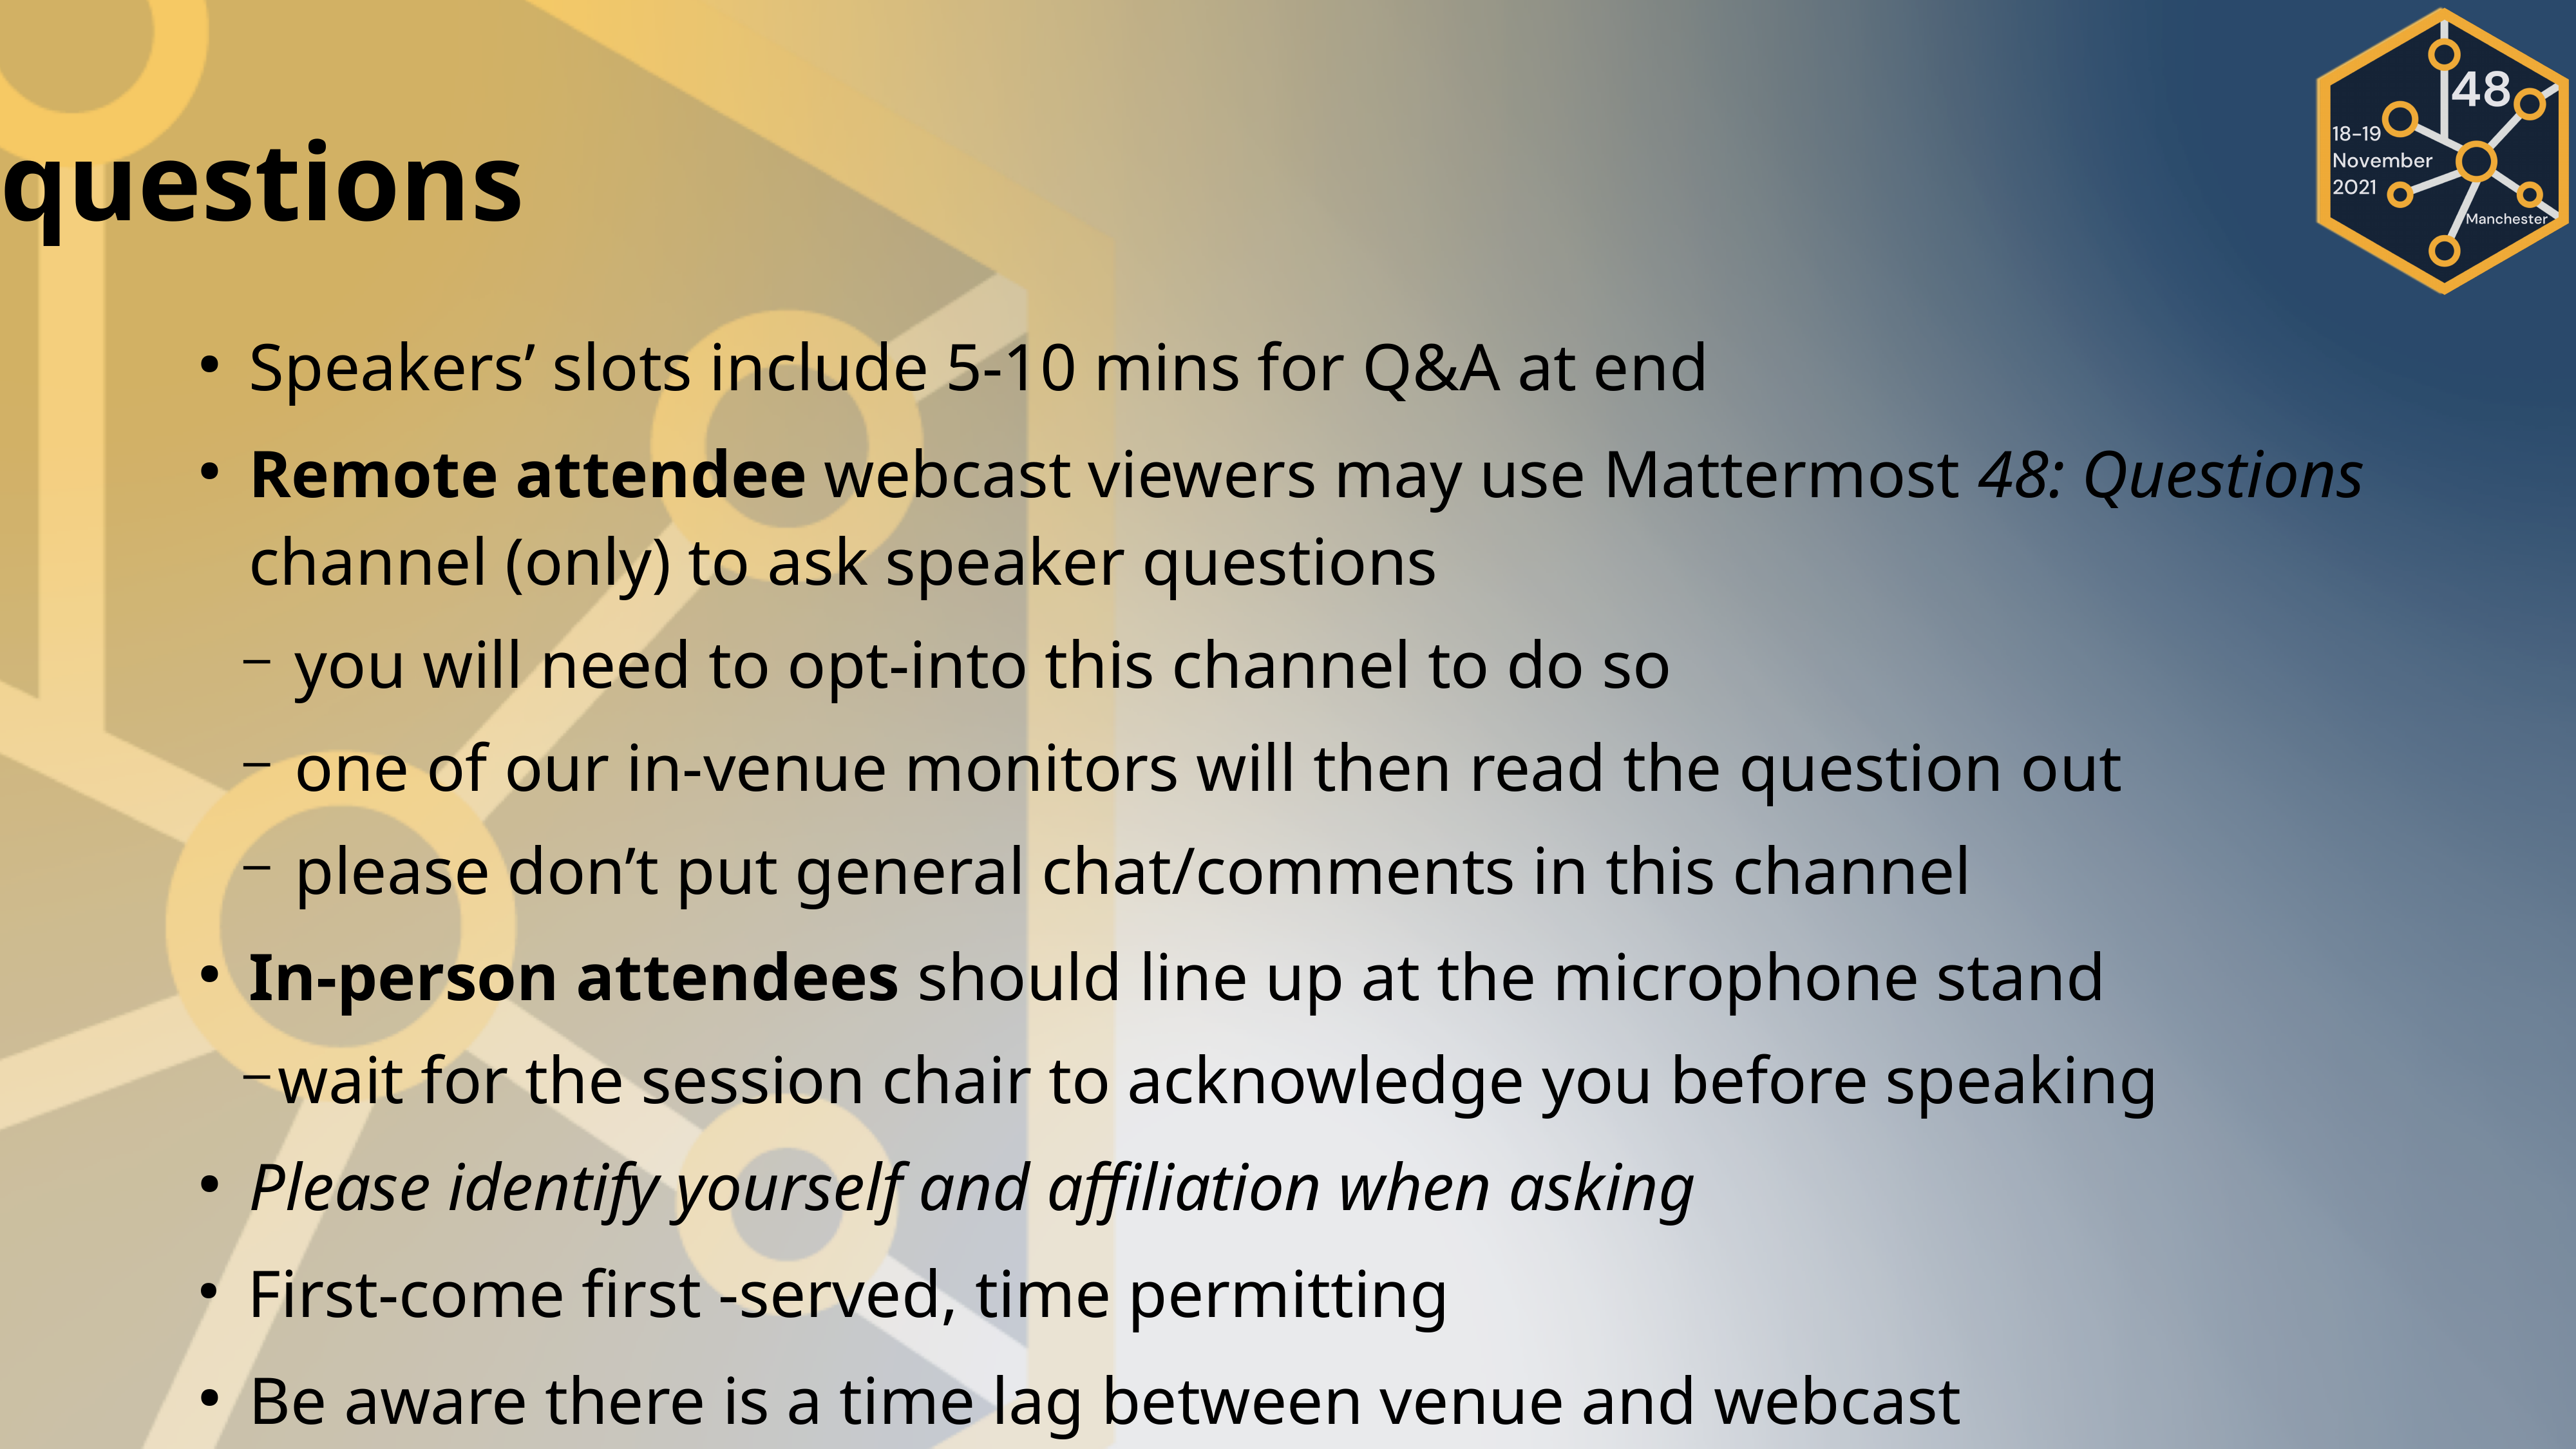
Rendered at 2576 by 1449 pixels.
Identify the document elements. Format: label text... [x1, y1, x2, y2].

picture [0, 0, 2576, 1449]
title questions [0, 57, 1624, 300]
list Speakers’ slots include 5-10 mins for Q&A at end Remote attendee webcast viewers may use Mattermost 48: Questions channel (only) to ask speaker questions you will need to opt-into this channel to do so one of our in-venue monitors will then read the question out please don’t put general chat/comments in this channel In-person attendees should line up at the microphone stand wait for the session chair to acknowledge you before speaking Please identify yourself and affiliation when asking First-come first -served, time permitting Be aware there is a time lag between venue and webcast [186, 321, 2389, 1173]
